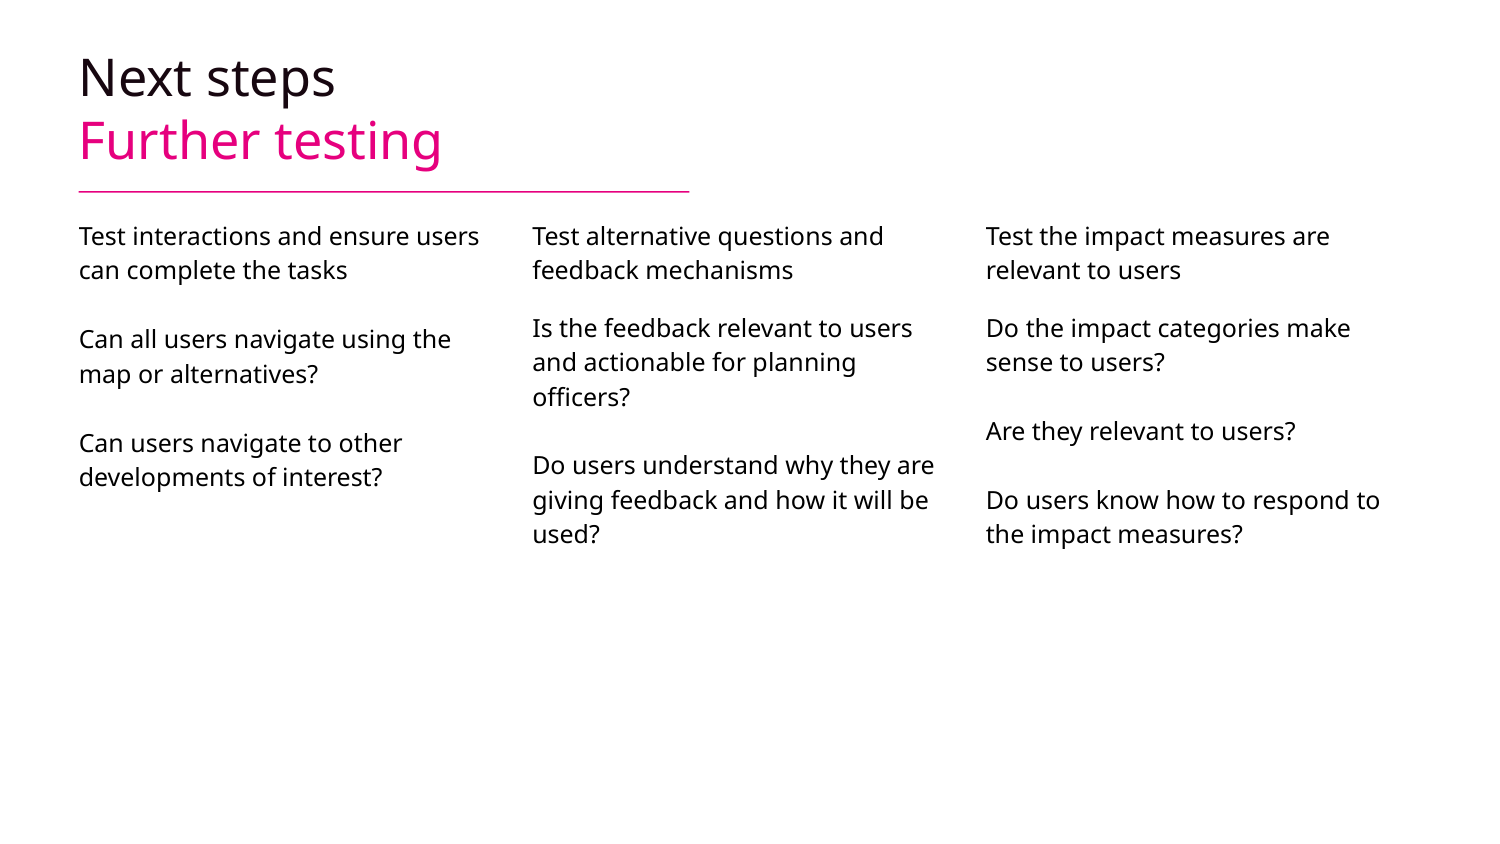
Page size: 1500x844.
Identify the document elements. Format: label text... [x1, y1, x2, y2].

text_box Next steps Further testing [78, 44, 1016, 216]
text_box Test interactions and ensure users can complete the tasks Can all users navigate using the map or alternatives? Can users navigate to other developments of interest? [78, 215, 500, 492]
text_box Test the impact measures are relevant to users Do the impact categories make sense to users? Are they relevant to users? Do users know how to respond to the impact measures? [985, 215, 1407, 584]
text_box Test alternative questions and feedback mechanisms Is the feedback relevant to users and actionable for planning officers? Do users understand why they are giving feedback and how it will be used? [532, 216, 954, 549]
